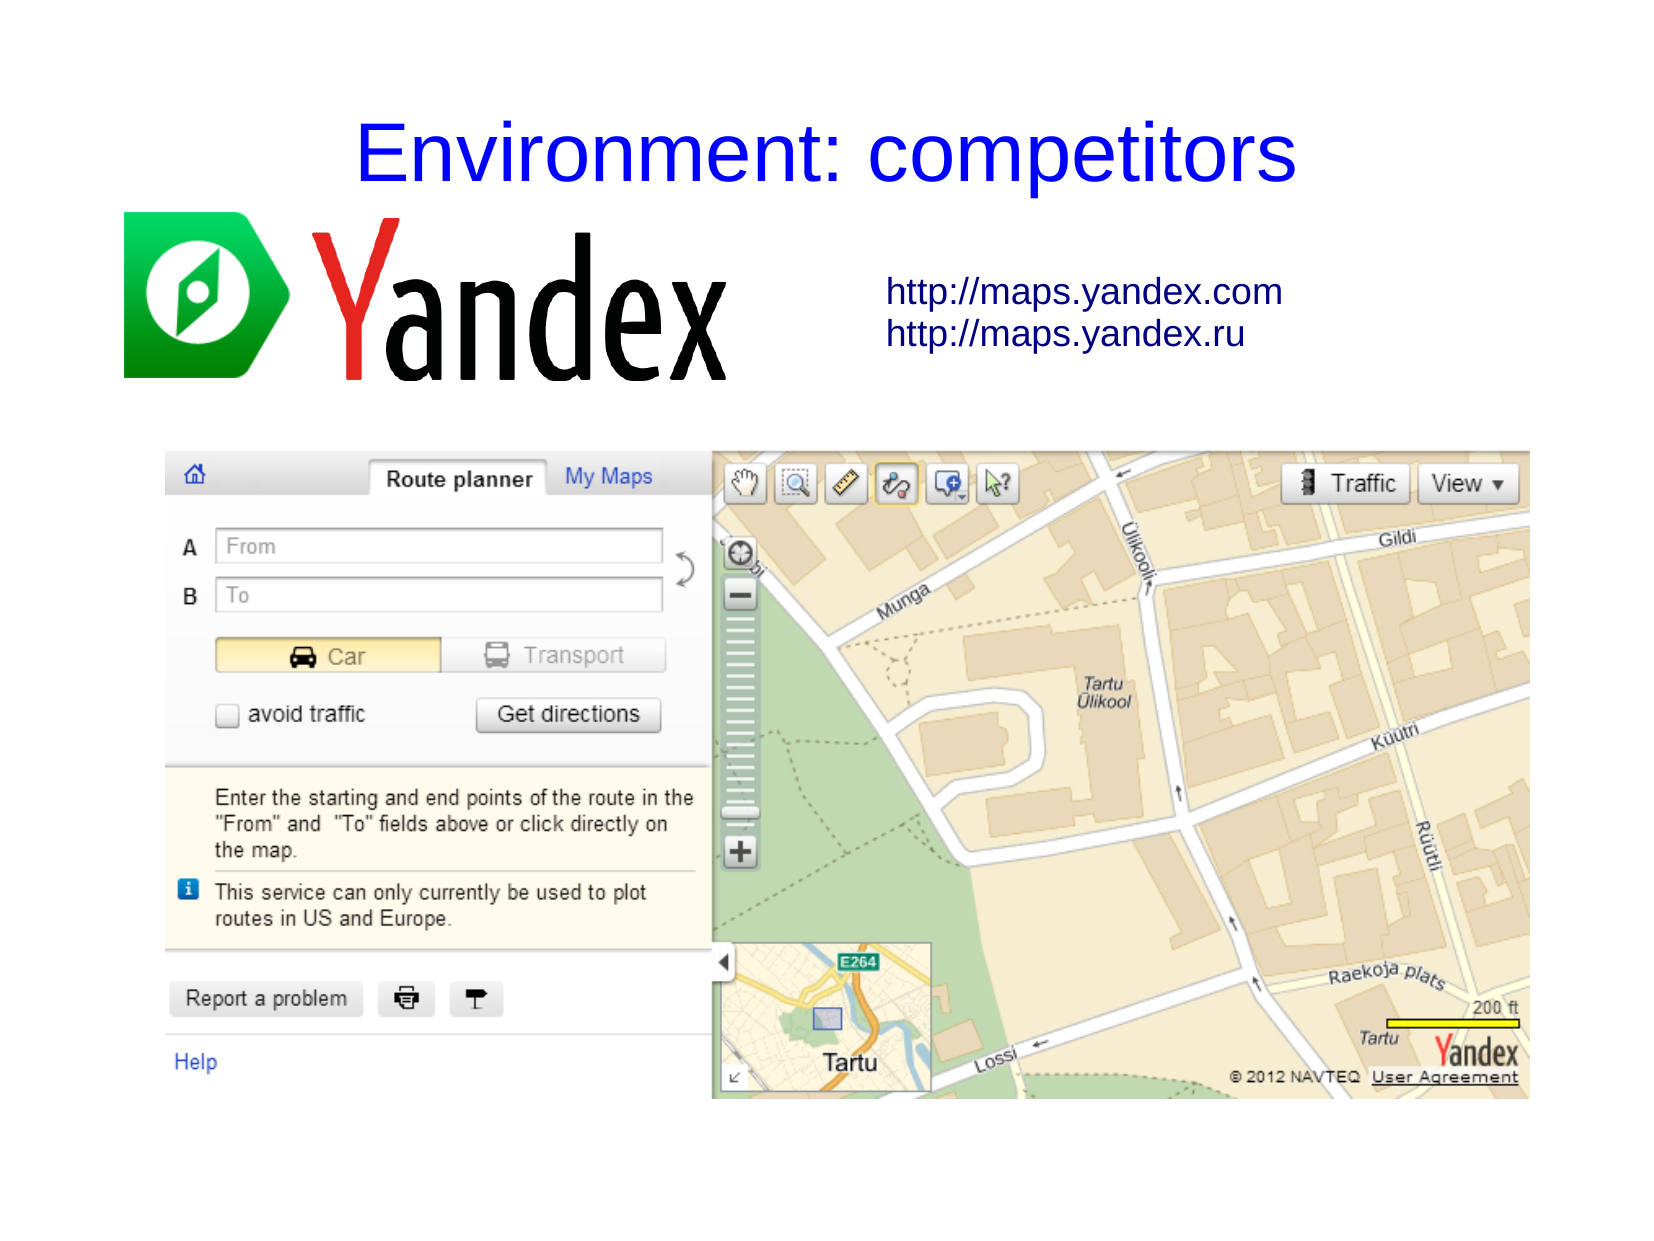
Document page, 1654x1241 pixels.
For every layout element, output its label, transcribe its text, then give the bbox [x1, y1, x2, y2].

title Environment: competitors [82, 49, 1571, 257]
text_box http://maps.yandex.com http://maps.yandex.ru [885, 270, 1283, 355]
picture [165, 448, 1530, 1099]
picture [124, 212, 290, 378]
picture [312, 218, 726, 381]
